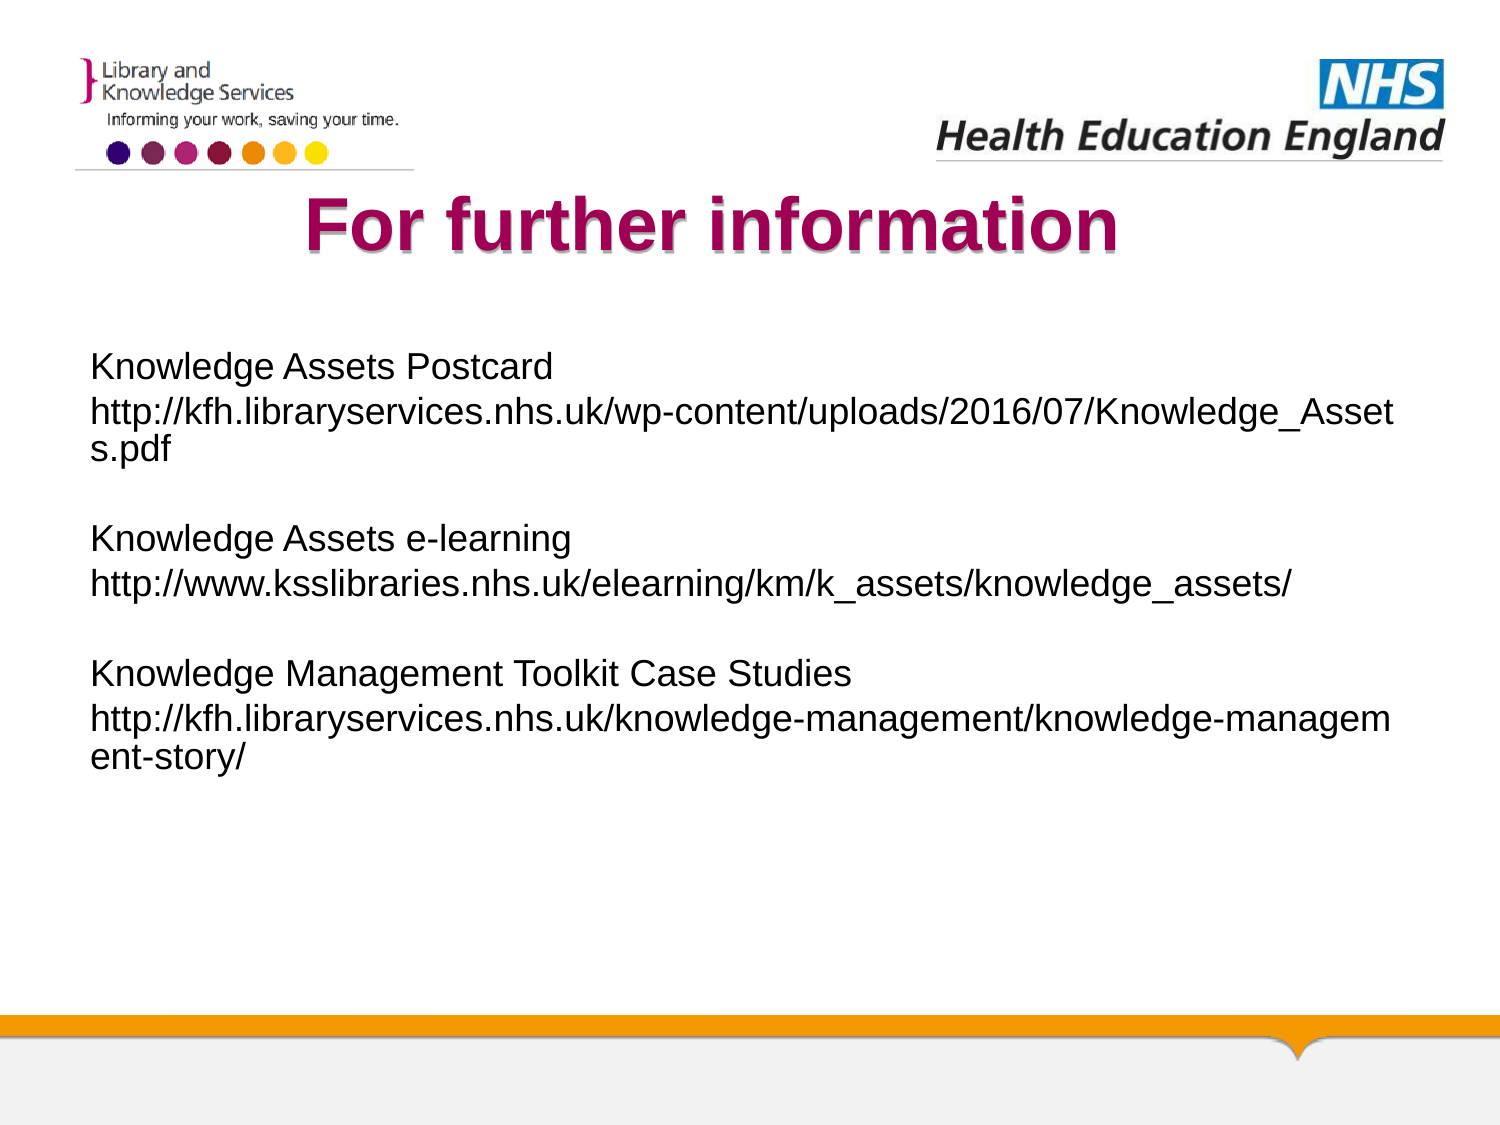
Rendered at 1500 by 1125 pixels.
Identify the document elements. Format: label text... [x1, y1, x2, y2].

title For further information [75, 168, 1500, 280]
picture [75, 54, 416, 169]
text_box Knowledge Assets Postcard http://kfh.libraryservices.nhs.uk/wp-content/uploads/2016/07/Knowledge_Assets.pdf Knowledge Assets e-learning http://www.ksslibraries.nhs.uk/elearning/km/k_assets/knowledge_assets/ Knowledge Management Toolkit Case Studies http://kfh.libraryservices.nhs.uk/knowledge-management/knowledge-management-story/ [75, 334, 1416, 850]
